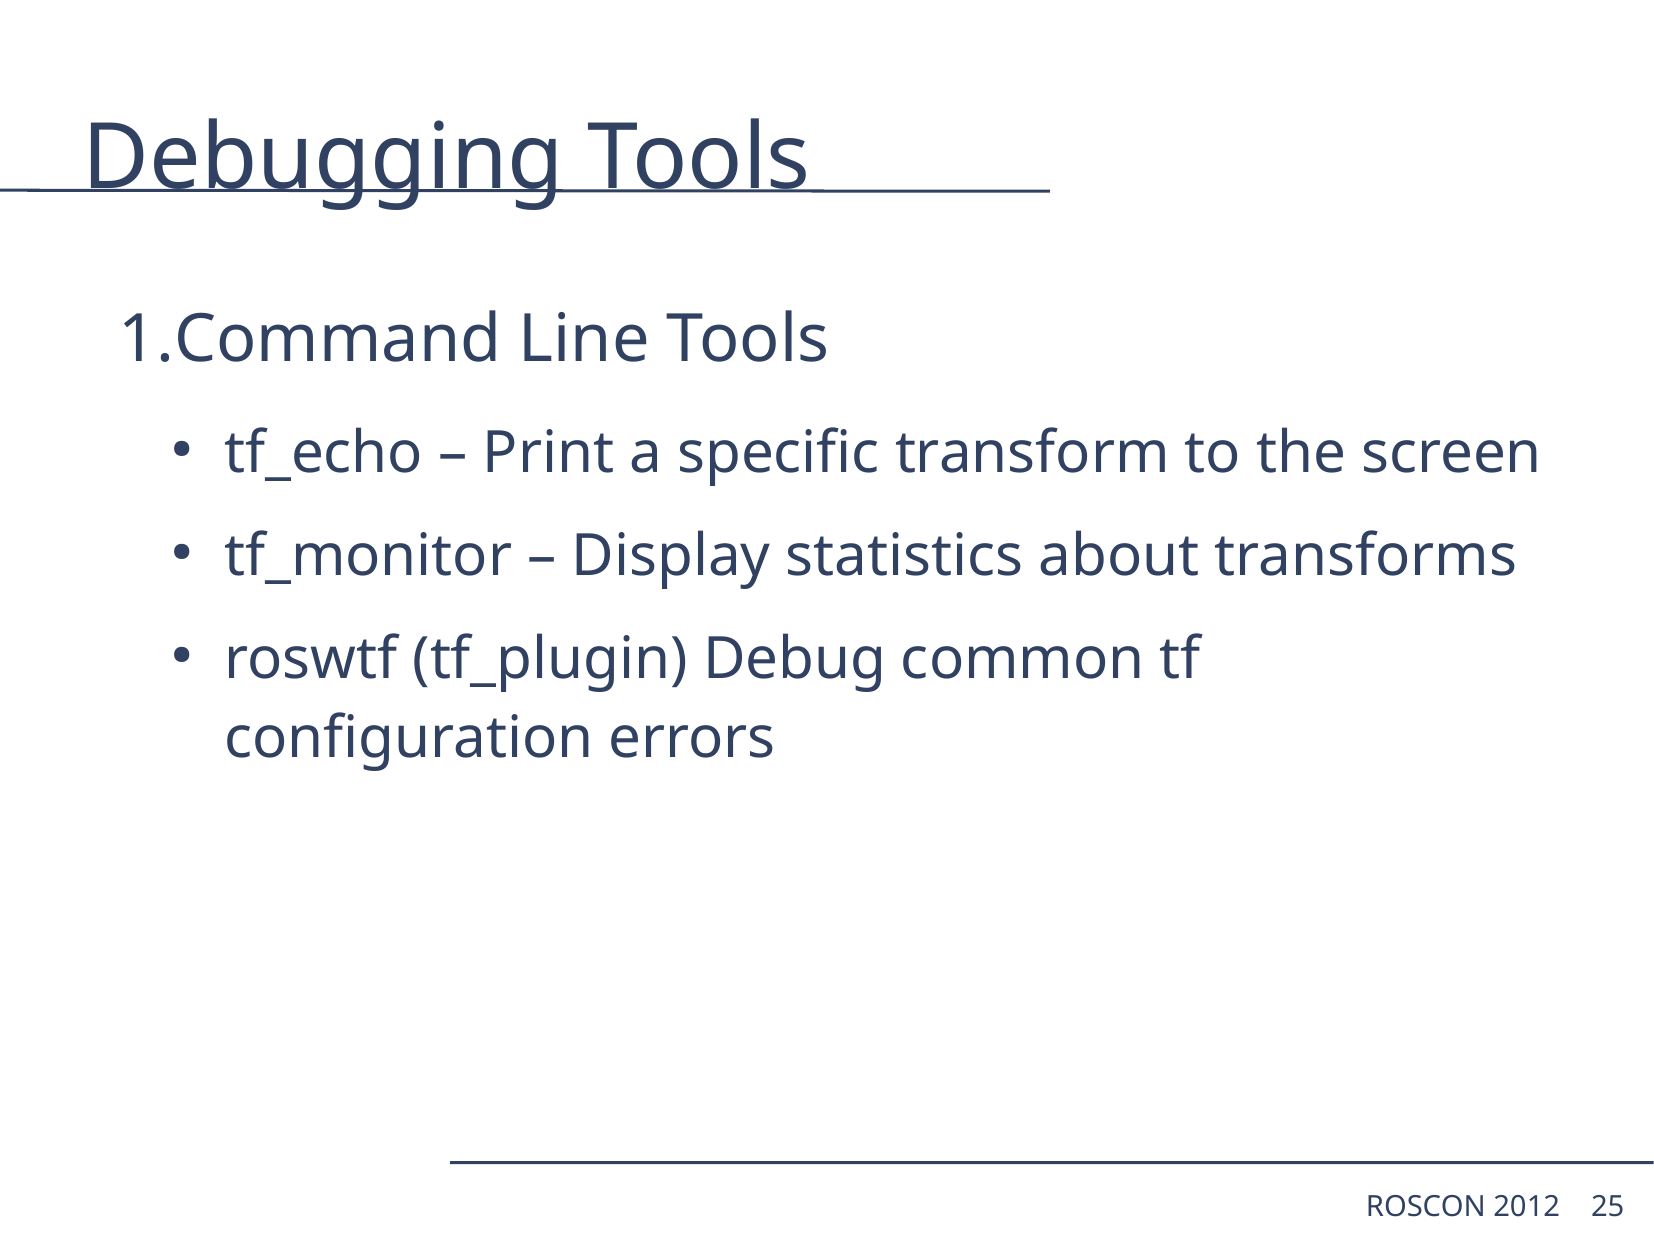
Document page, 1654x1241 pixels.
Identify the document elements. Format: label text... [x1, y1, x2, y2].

title Debugging Tools [82, 49, 1571, 257]
list Command Line Tools tf_echo – Print a specific transform to the screen tf_monitor – Display statistics about transforms roswtf (tf_plugin) Debug common tf configuration errors [82, 290, 1571, 1109]
